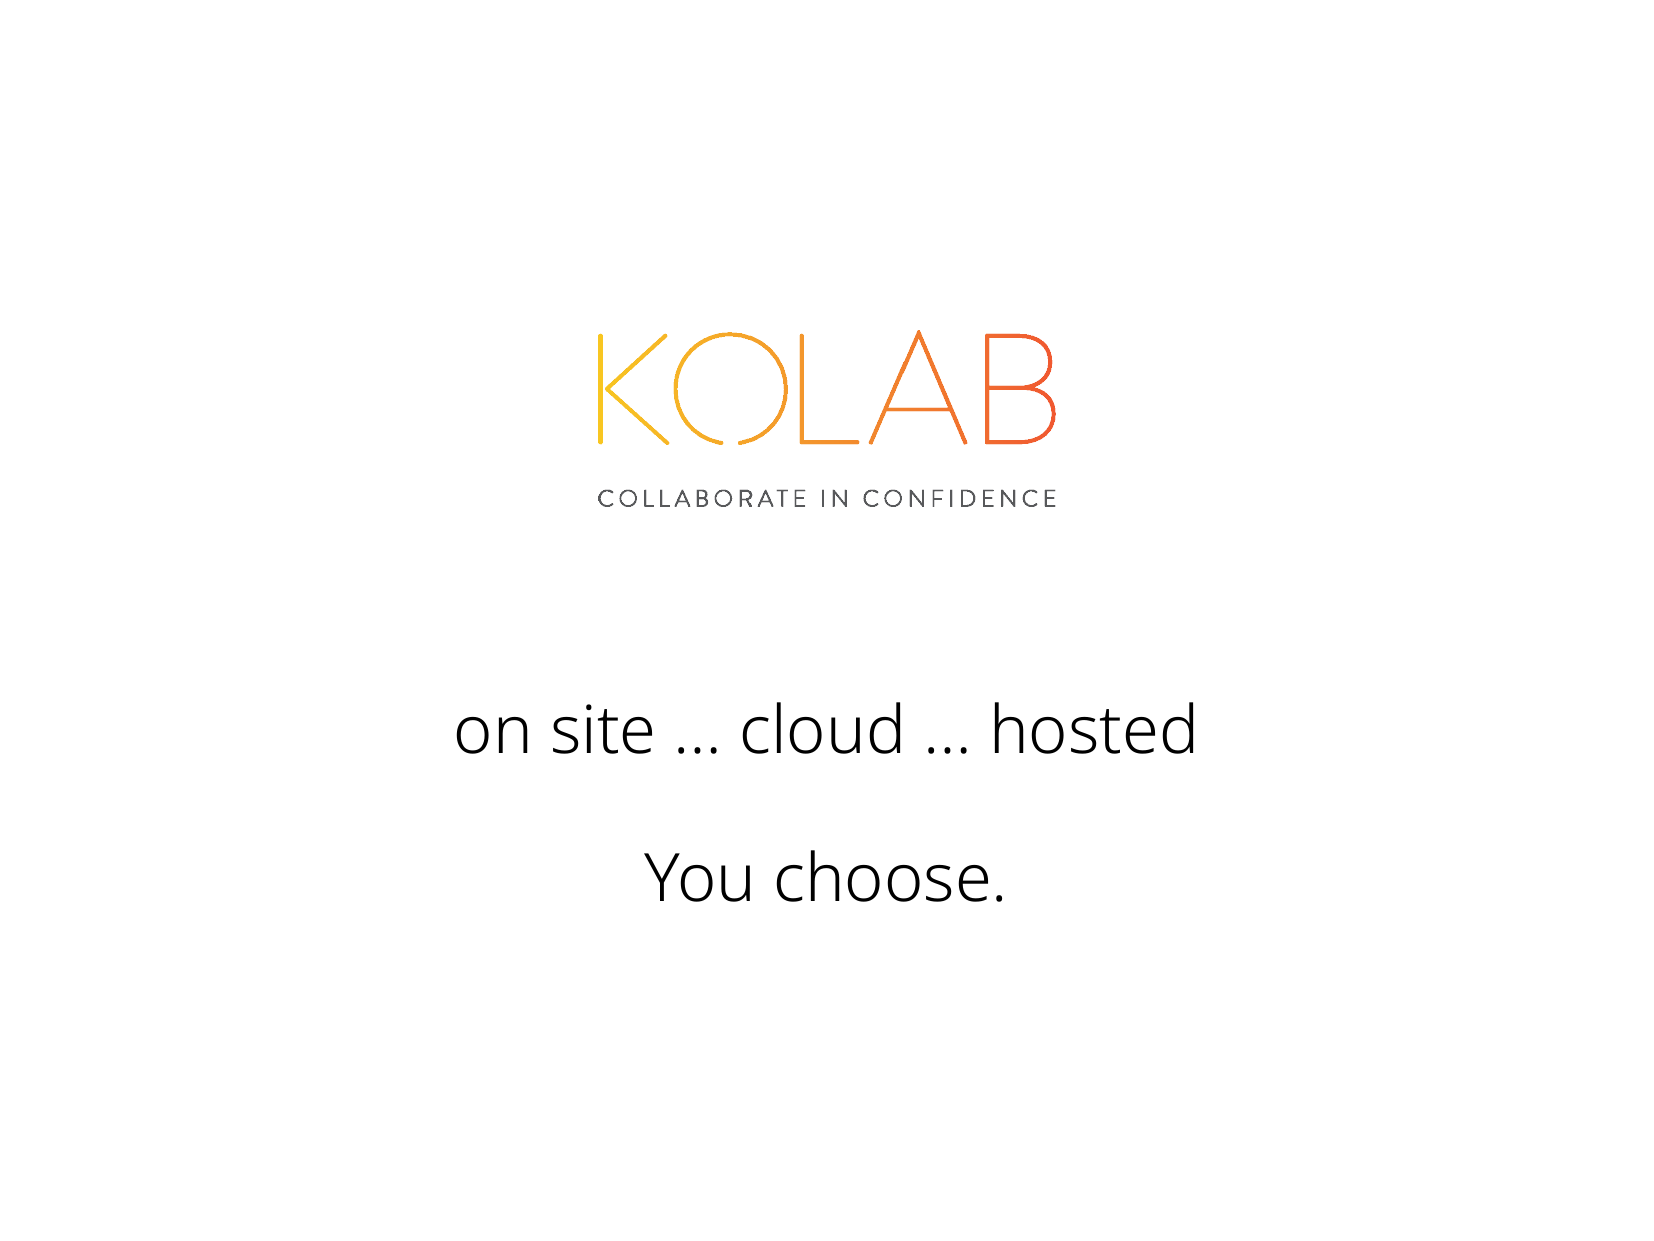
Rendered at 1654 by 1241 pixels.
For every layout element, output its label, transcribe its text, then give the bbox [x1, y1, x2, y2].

picture [598, 330, 1056, 507]
subtitle on site … cloud … hosted You choose. [82, 49, 1571, 1010]
